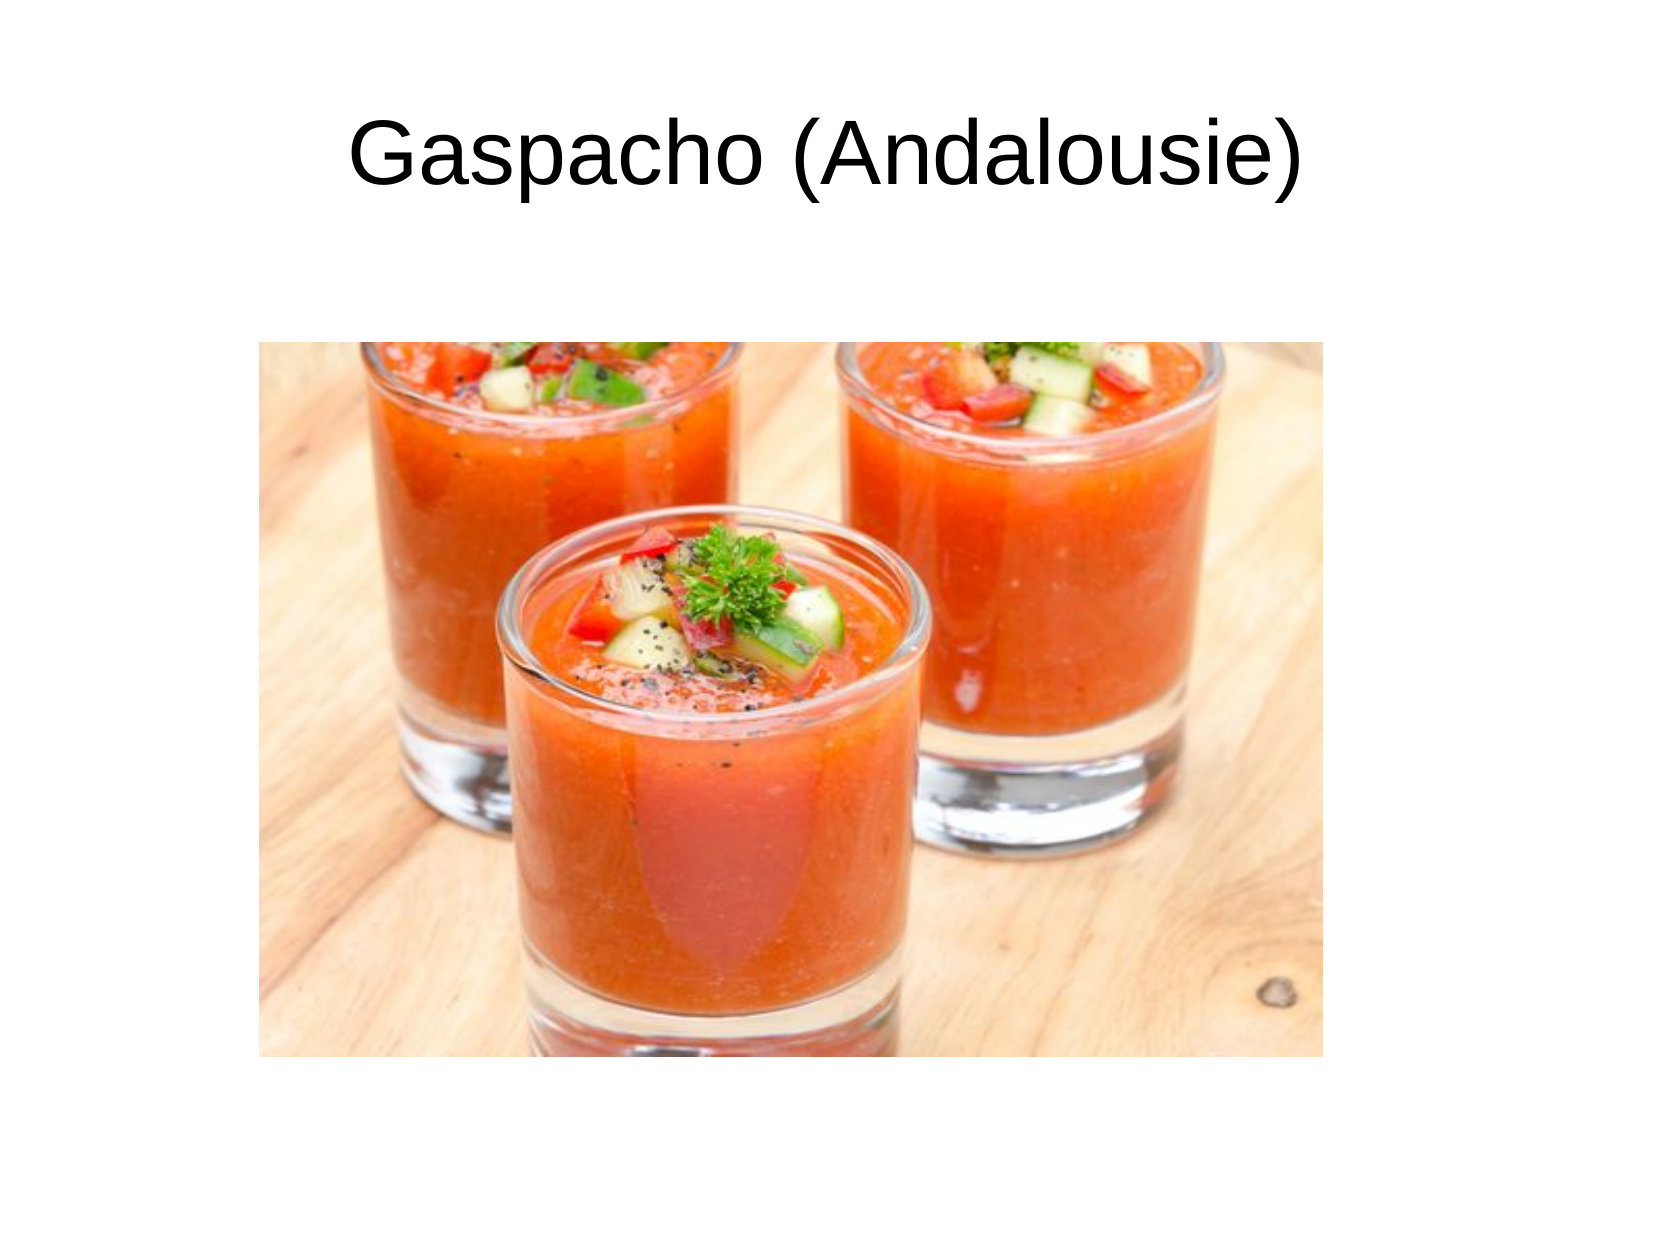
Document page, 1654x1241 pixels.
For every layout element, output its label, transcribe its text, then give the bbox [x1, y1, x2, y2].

title Gaspacho (Andalousie) [82, 49, 1571, 257]
picture [259, 342, 1323, 1057]
